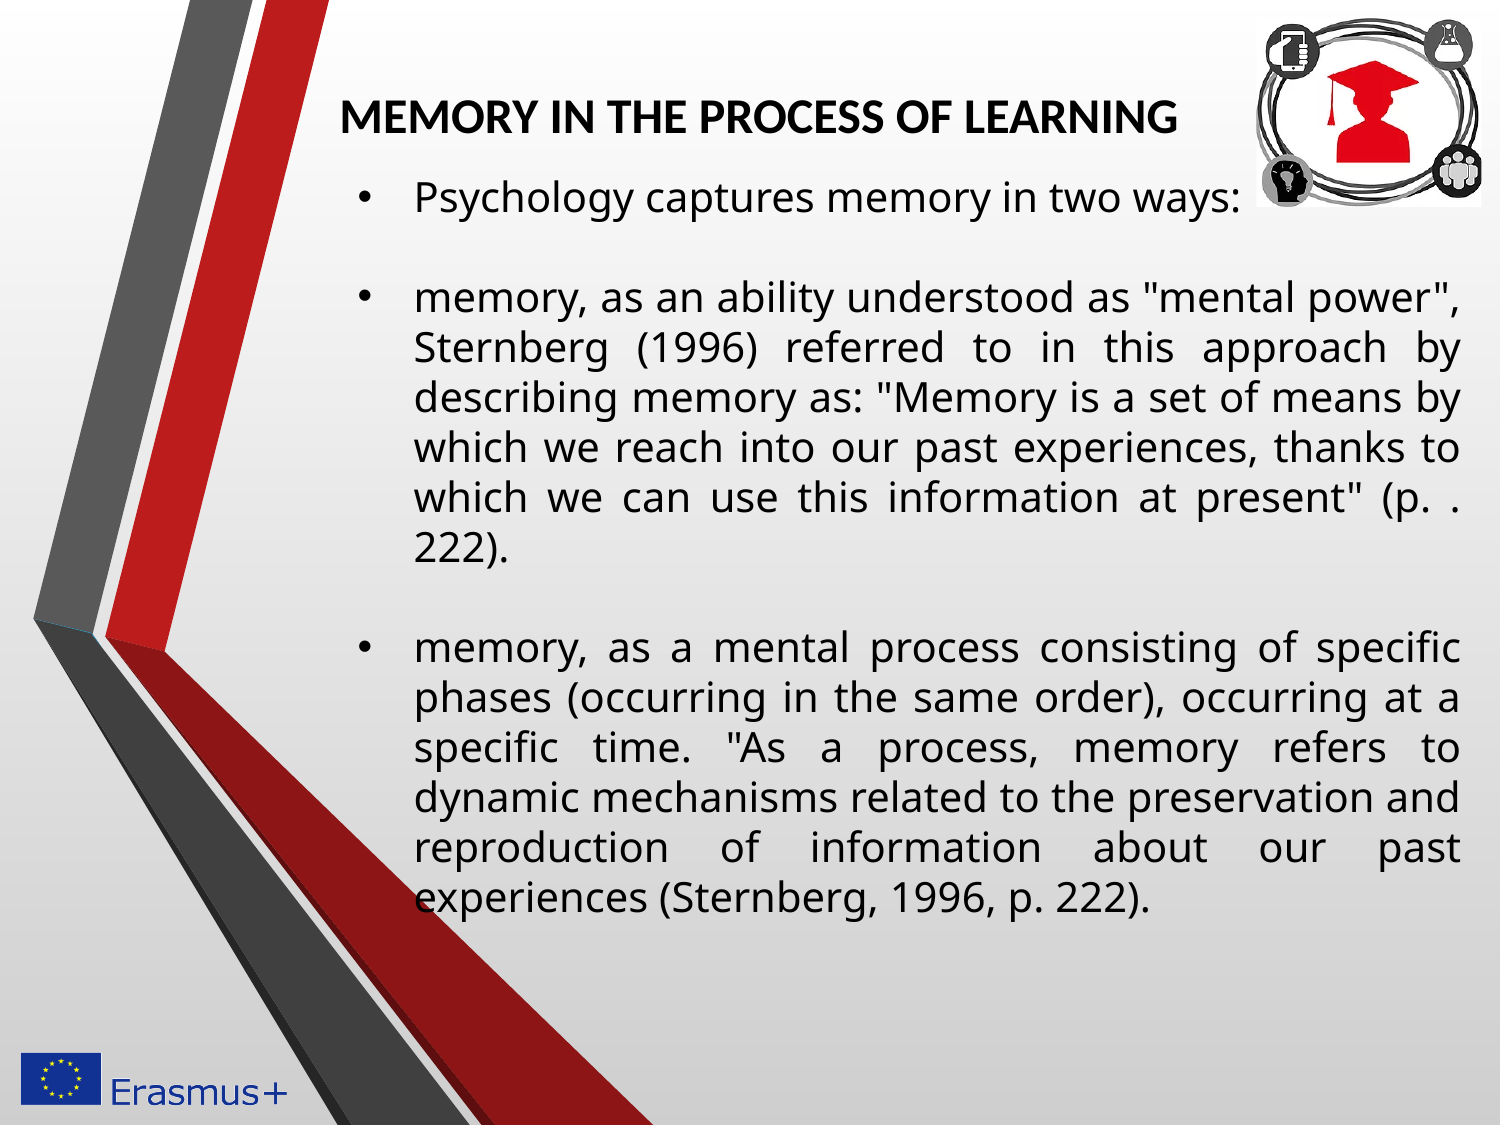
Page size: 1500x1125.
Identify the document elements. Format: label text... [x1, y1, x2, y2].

text_box MEMORY IN THE PROCESS OF LEARNING [324, 75, 1256, 151]
picture [1256, 18, 1482, 207]
picture [5, 1037, 302, 1120]
text_box Psychology captures memory in two ways: memory, as an ability understood as "mental power", Sternberg (1996) referred to in this approach by describing memory as: "Memory is a set of means by which we reach into our past experiences, thanks to which we can use this information at present" (p. . 222). memory, as a mental process consisting of specific phases (occurring in the same order), occurring at a specific time. "As a process, memory refers to dynamic mechanisms related to the preservation and reproduction of information about our past experiences (Sternberg, 1996, p. 222). [342, 162, 1477, 979]
chart [1477, 19, 1483, 209]
